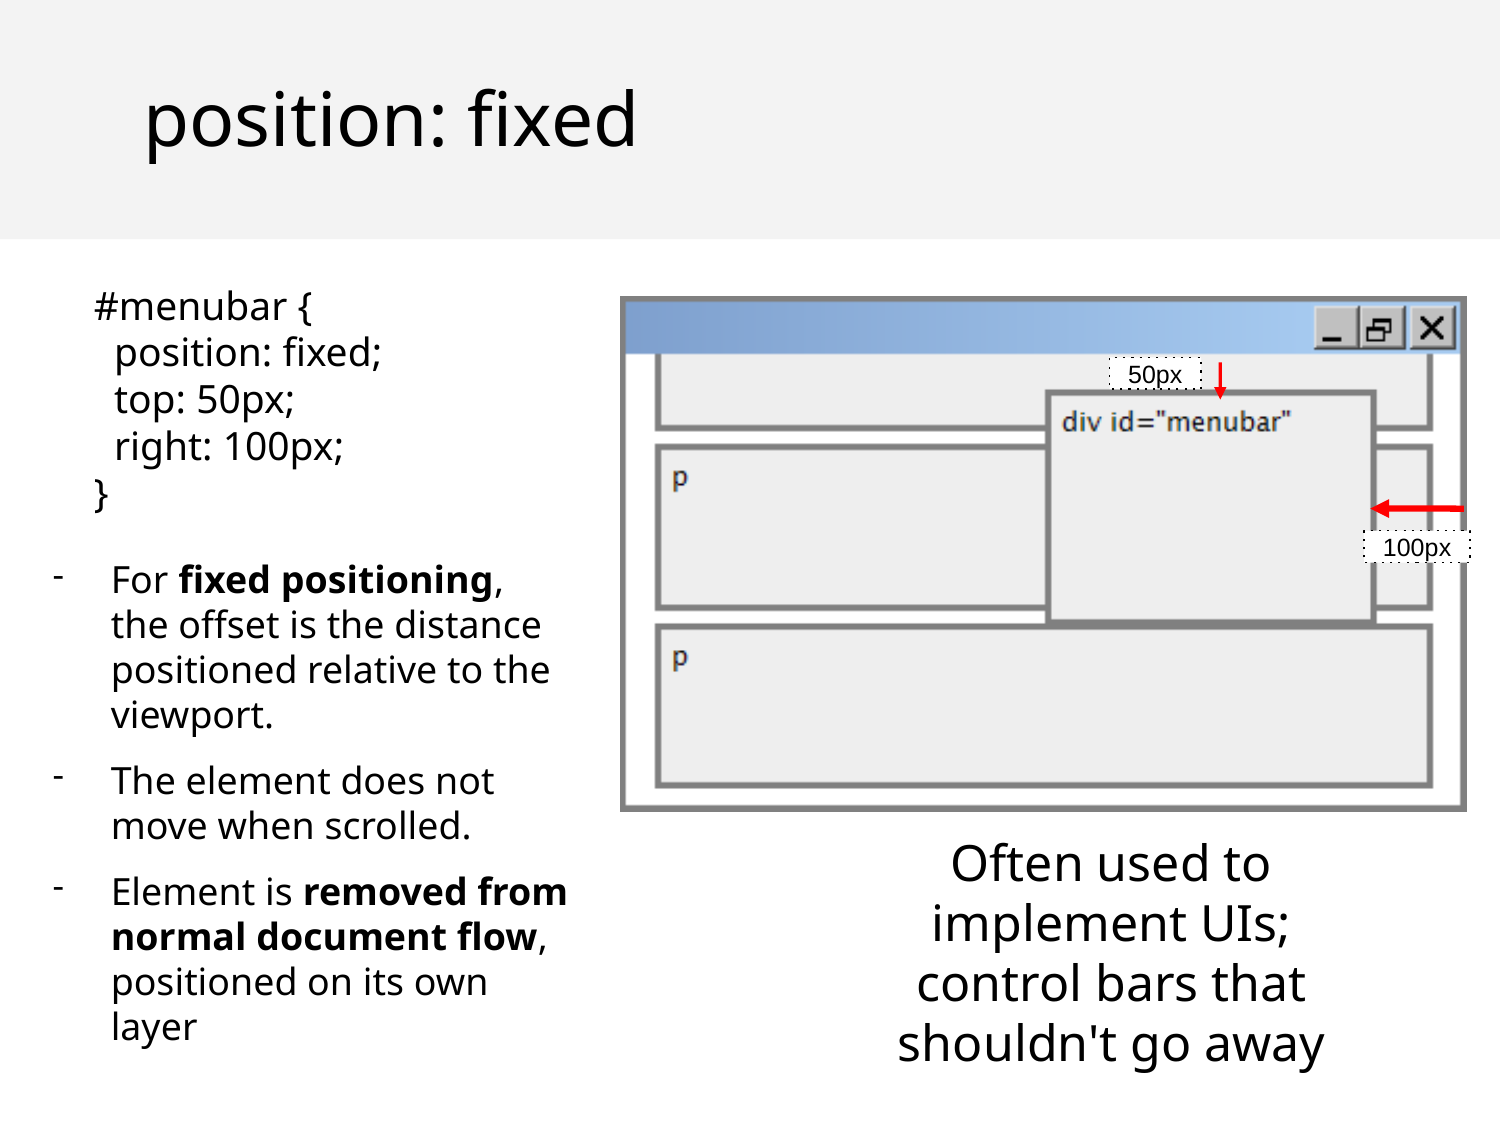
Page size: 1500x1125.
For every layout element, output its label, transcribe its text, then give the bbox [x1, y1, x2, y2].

text_box 50px [1109, 357, 1202, 390]
text_box #menubar { position: fixed; top: 50px; right: 100px; } [87, 274, 515, 507]
text_box 100px [1364, 530, 1470, 563]
text_box Often used to implement UIs; control bars that shouldn't go away [838, 824, 1385, 999]
picture [620, 296, 1467, 812]
text_box For fixed positioning, the offset is the distance positioned relative to the viewport. The element does not move when scrolled. Element is removed from normal document flow, positioned on its own layer [29, 549, 576, 886]
title position: fixed [128, 56, 1372, 183]
